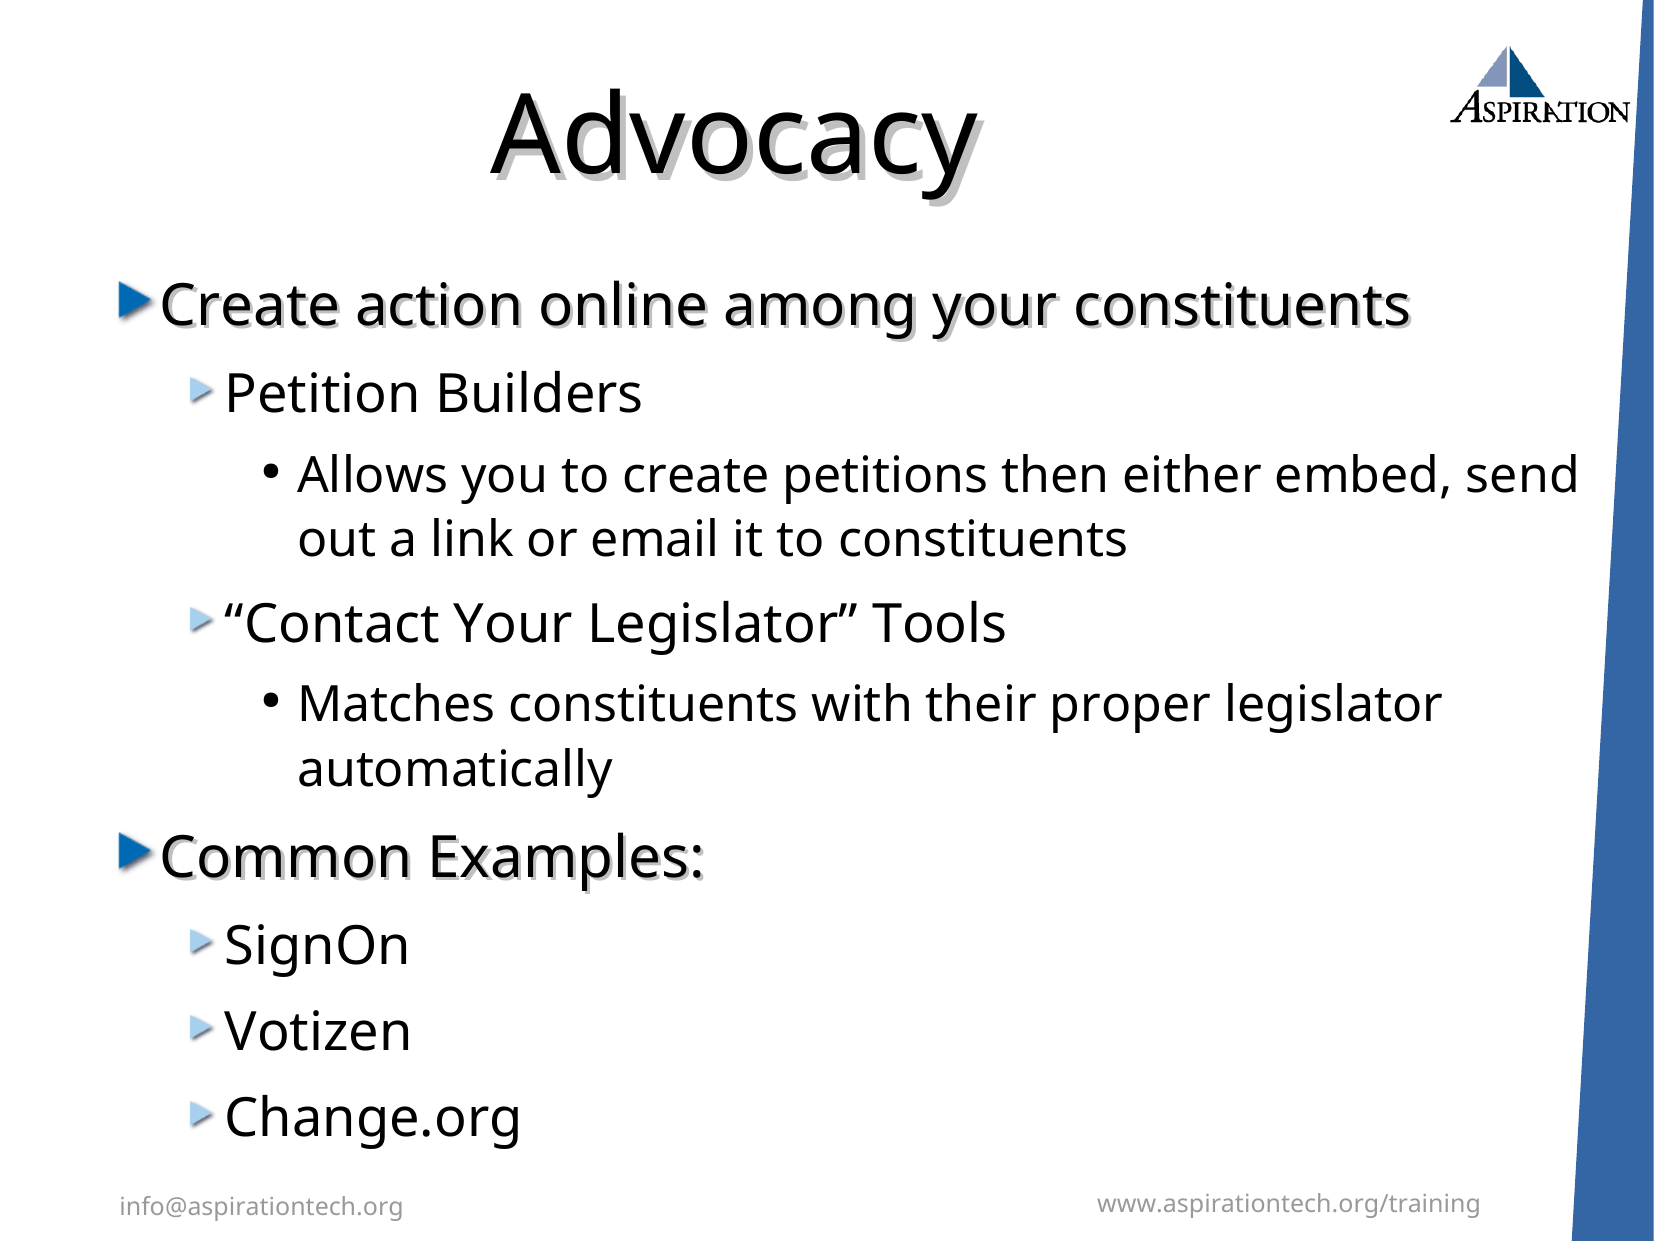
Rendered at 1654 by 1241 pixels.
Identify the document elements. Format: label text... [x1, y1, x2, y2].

picture [1450, 46, 1631, 132]
title Advocacy [54, 21, 1415, 227]
list Create action online among your constituents Petition Builders Allows you to create petitions then either embed, send out a link or email it to constituents “Contact Your Legislator” Tools Matches constituents with their proper legislator automatically Common Examples: SignOn Votizen Change.org [54, 263, 1595, 1148]
